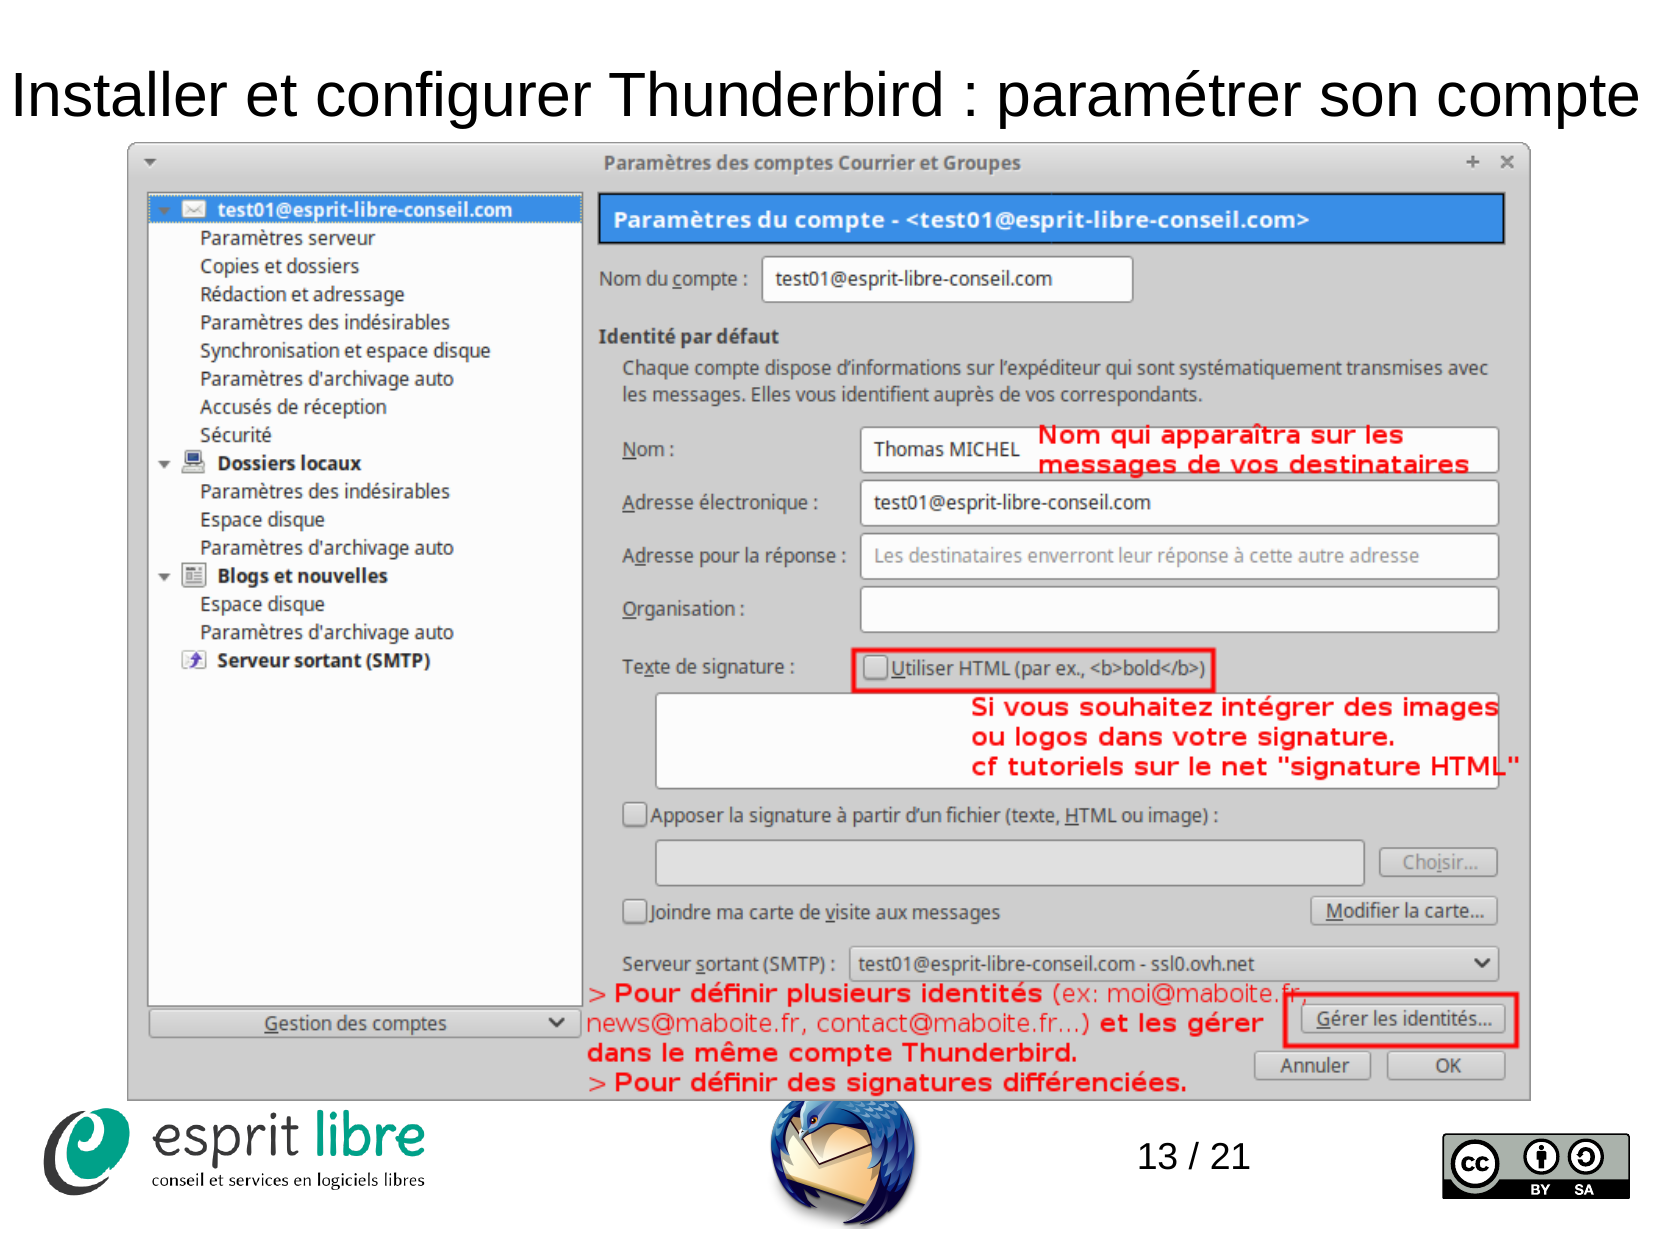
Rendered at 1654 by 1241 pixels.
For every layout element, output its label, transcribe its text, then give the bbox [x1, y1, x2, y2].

title Installer et configurer Thunderbird : paramétrer son compte [0, 20, 1654, 169]
picture [0, 142, 1531, 1241]
